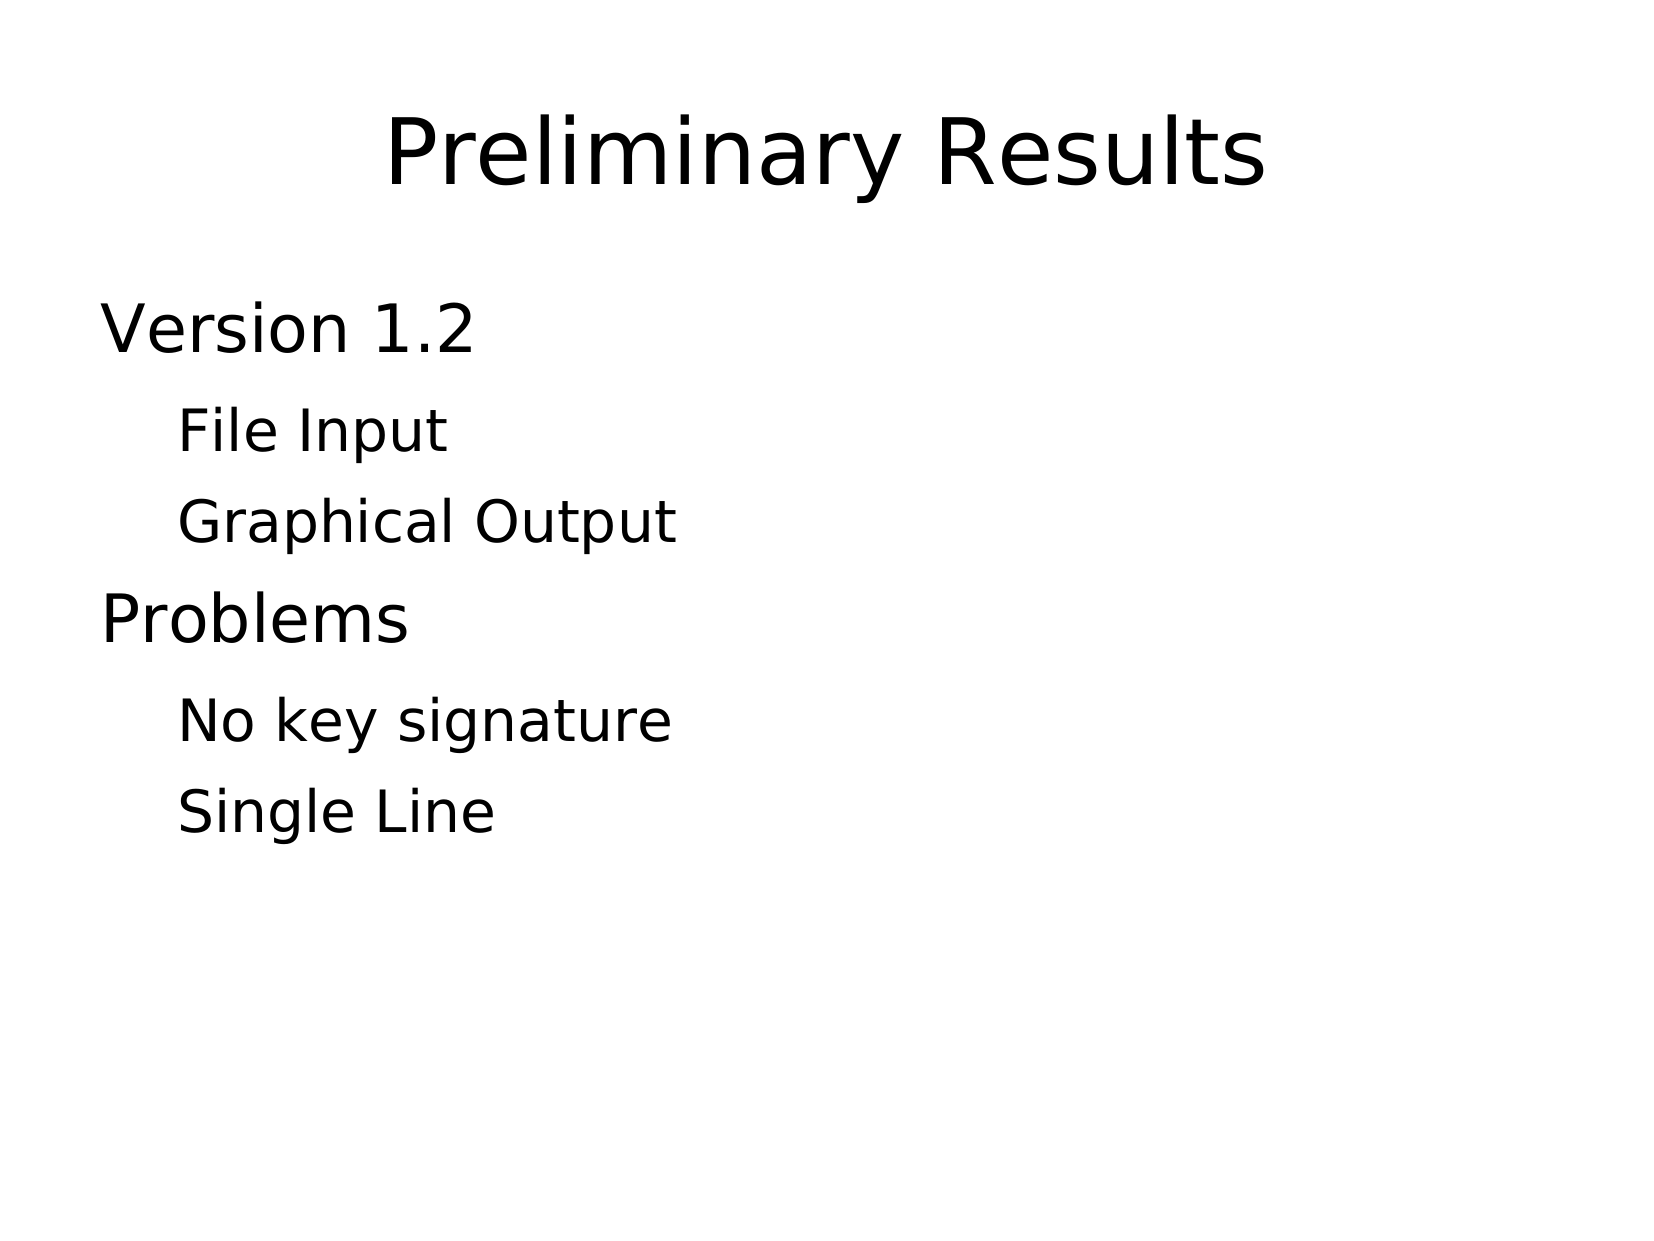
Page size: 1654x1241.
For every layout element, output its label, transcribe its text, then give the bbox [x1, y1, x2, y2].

list Version 1.2 File Input Graphical Output Problems No key signature Single Line [82, 290, 1571, 1095]
title Preliminary Results [82, 56, 1571, 250]
